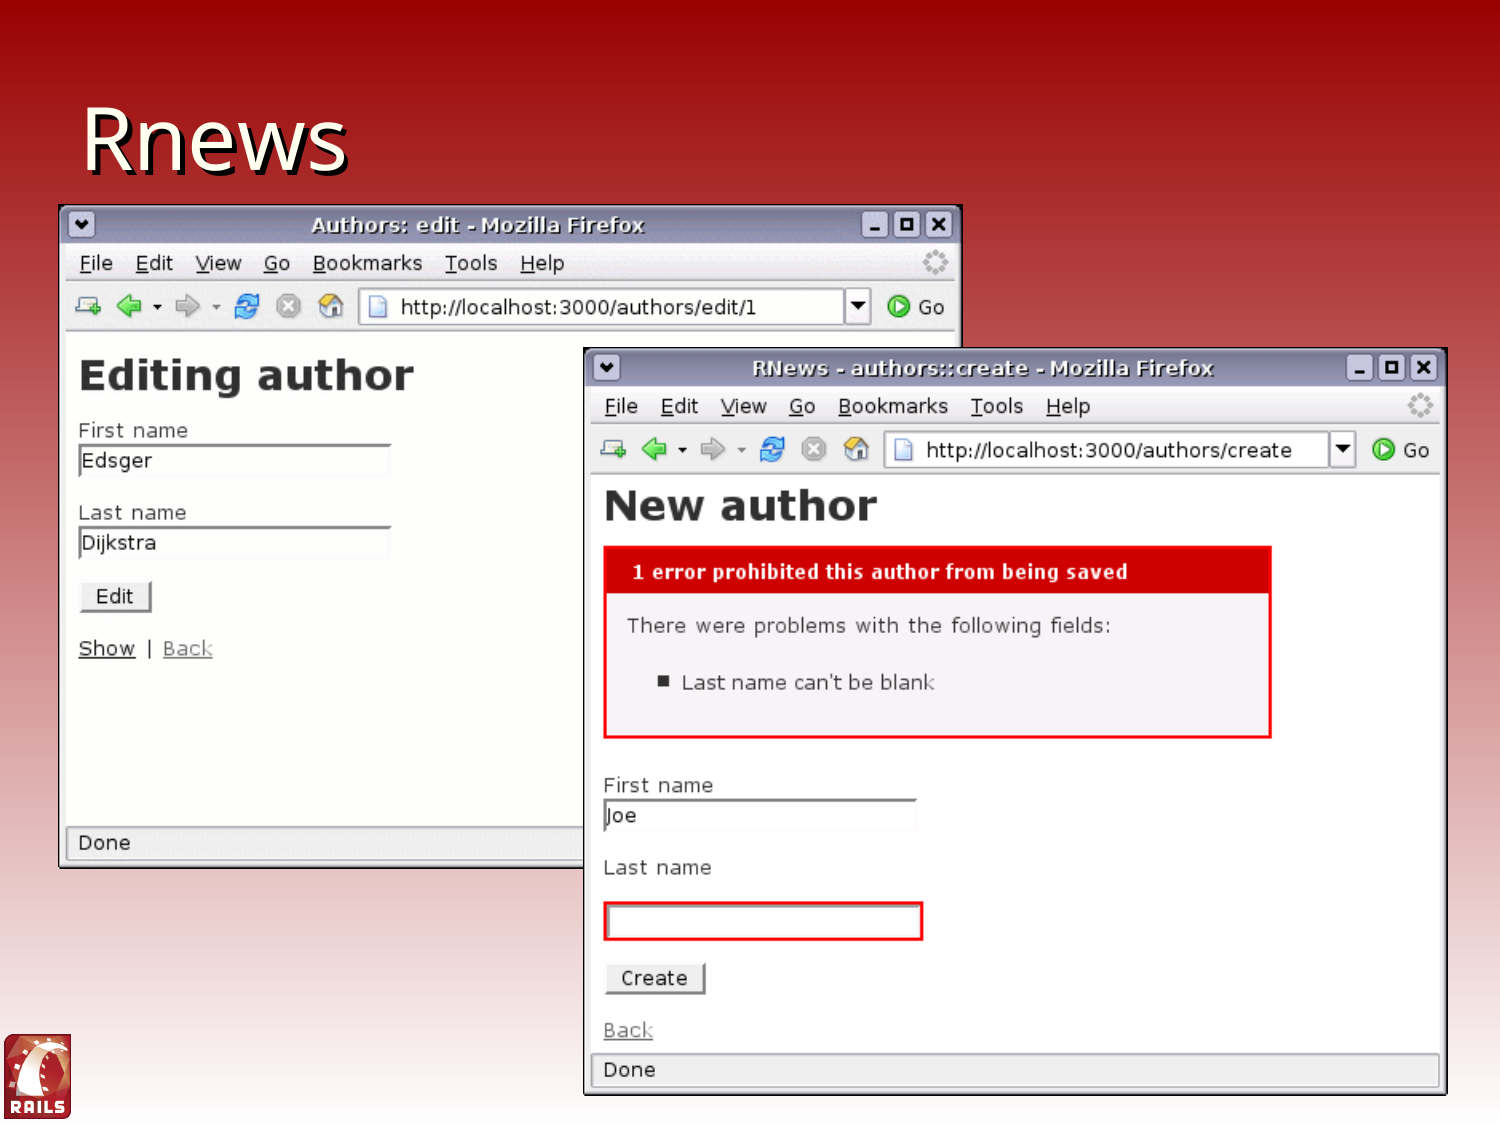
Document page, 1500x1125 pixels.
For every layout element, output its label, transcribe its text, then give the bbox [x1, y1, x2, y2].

picture [4, 1034, 71, 1119]
picture [58, 204, 1448, 1096]
title Rnews [64, 43, 1317, 232]
